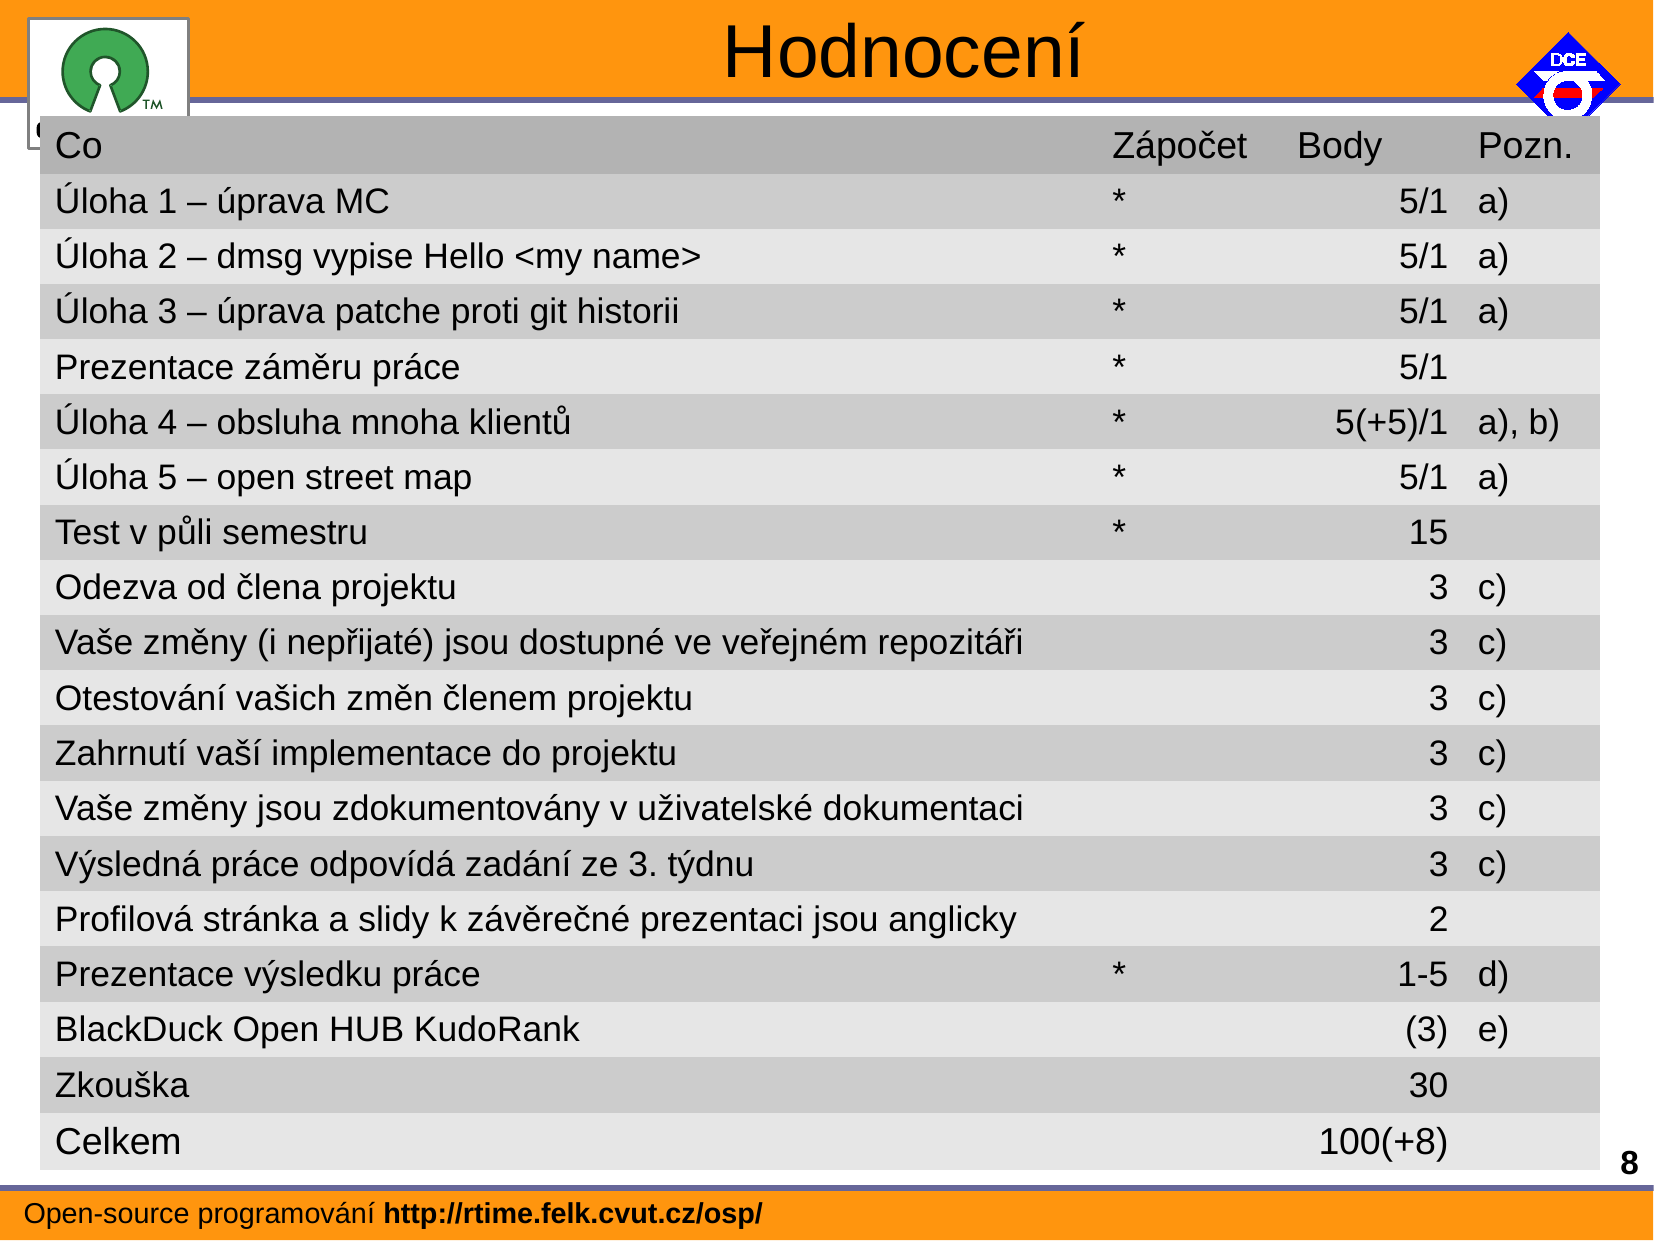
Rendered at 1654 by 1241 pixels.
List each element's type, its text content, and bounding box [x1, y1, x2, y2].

table_cell 3 [1282, 836, 1463, 891]
table_cell 5(+5)/1 [1282, 394, 1463, 449]
table_cell c) [1463, 725, 1600, 781]
table_cell d) [1463, 946, 1600, 1002]
table_cell 30 [1282, 1057, 1463, 1113]
table_cell a), b) [1463, 394, 1600, 449]
table_cell Celkem [40, 1113, 1097, 1170]
table_cell Vaše změny (i nepřijaté) jsou dostupné ve veřejném repozitáři [40, 615, 1097, 670]
table_cell * [1097, 449, 1282, 505]
table_cell [1463, 339, 1600, 394]
table_cell Úloha 5 – open street map [40, 449, 1097, 505]
table_cell c) [1463, 670, 1600, 725]
table_cell a) [1463, 174, 1600, 229]
table_cell a) [1463, 284, 1600, 339]
table_cell 5/1 [1282, 284, 1463, 339]
table_cell [1463, 1113, 1600, 1170]
table_cell 5/1 [1282, 339, 1463, 394]
table_cell 5/1 [1282, 449, 1463, 505]
table_cell [1097, 891, 1282, 946]
table_cell Úloha 2 – dmsg vypise Hello <my name> [40, 229, 1097, 284]
table_cell (3) [1282, 1002, 1463, 1057]
table_cell * [1097, 394, 1282, 449]
table_cell Úloha 3 – úprava patche proti git historii [40, 284, 1097, 339]
table_cell [1097, 1113, 1282, 1170]
table_cell Prezentace záměru práce [40, 339, 1097, 394]
table_cell [1097, 670, 1282, 725]
table_cell Zkouška [40, 1057, 1097, 1113]
table_cell Úloha 4 – obsluha mnoha klientů [40, 394, 1097, 449]
table_cell [1097, 1057, 1282, 1113]
table_cell BlackDuck Open HUB KudoRank [40, 1002, 1097, 1057]
table_cell c) [1463, 560, 1600, 615]
table_cell a) [1463, 449, 1600, 505]
table_cell 3 [1282, 615, 1463, 670]
table_cell Úloha 1 – úprava MC [40, 174, 1097, 229]
table_cell * [1097, 946, 1282, 1002]
table_cell * [1097, 284, 1282, 339]
table_cell * [1097, 229, 1282, 284]
table_cell 3 [1282, 725, 1463, 781]
table_cell * [1097, 339, 1282, 394]
table_cell c) [1463, 836, 1600, 891]
table_cell Profilová stránka a slidy k závěrečné prezentaci jsou anglicky [40, 891, 1097, 946]
table_cell Zahrnutí vaší implementace do projektu [40, 725, 1097, 781]
table_cell [1097, 725, 1282, 781]
table_cell Prezentace výsledku práce [40, 946, 1097, 1002]
table_cell Vaše změny jsou zdokumentovány v uživatelské dokumentaci [40, 781, 1097, 836]
table_cell [1463, 505, 1600, 560]
table_cell Výsledná práce odpovídá zadání ze 3. týdnu [40, 836, 1097, 891]
table_cell 3 [1282, 781, 1463, 836]
table_cell [1097, 1002, 1282, 1057]
table_cell 15 [1282, 505, 1463, 560]
table_cell * [1097, 174, 1282, 229]
table_cell [1097, 615, 1282, 670]
table_cell Otestování vašich změn členem projektu [40, 670, 1097, 725]
title Hodnocení [178, 4, 1631, 98]
table_cell e) [1463, 1002, 1600, 1057]
table_cell c) [1463, 615, 1600, 670]
table_cell c) [1463, 781, 1600, 836]
table_header Zápočet [1097, 116, 1282, 174]
table_cell Test v půli semestru [40, 505, 1097, 560]
table_cell 2 [1282, 891, 1463, 946]
table_cell 100(+8) [1282, 1113, 1463, 1170]
table_header Body [1282, 116, 1463, 174]
table_cell [1097, 836, 1282, 891]
table_cell a) [1463, 229, 1600, 284]
table_cell [1463, 891, 1600, 946]
table_cell [1097, 781, 1282, 836]
table_cell [1463, 1057, 1600, 1113]
table_cell Odezva od člena projektu [40, 560, 1097, 615]
table_cell 3 [1282, 670, 1463, 725]
table_cell 3 [1282, 560, 1463, 615]
table_cell 5/1 [1282, 174, 1463, 229]
table_cell * [1097, 505, 1282, 560]
table_header Pozn. [1463, 116, 1600, 174]
table_cell 1-5 [1282, 946, 1463, 1002]
table_cell 5/1 [1282, 229, 1463, 284]
table_cell [1097, 560, 1282, 615]
table_header Co [40, 116, 1097, 174]
